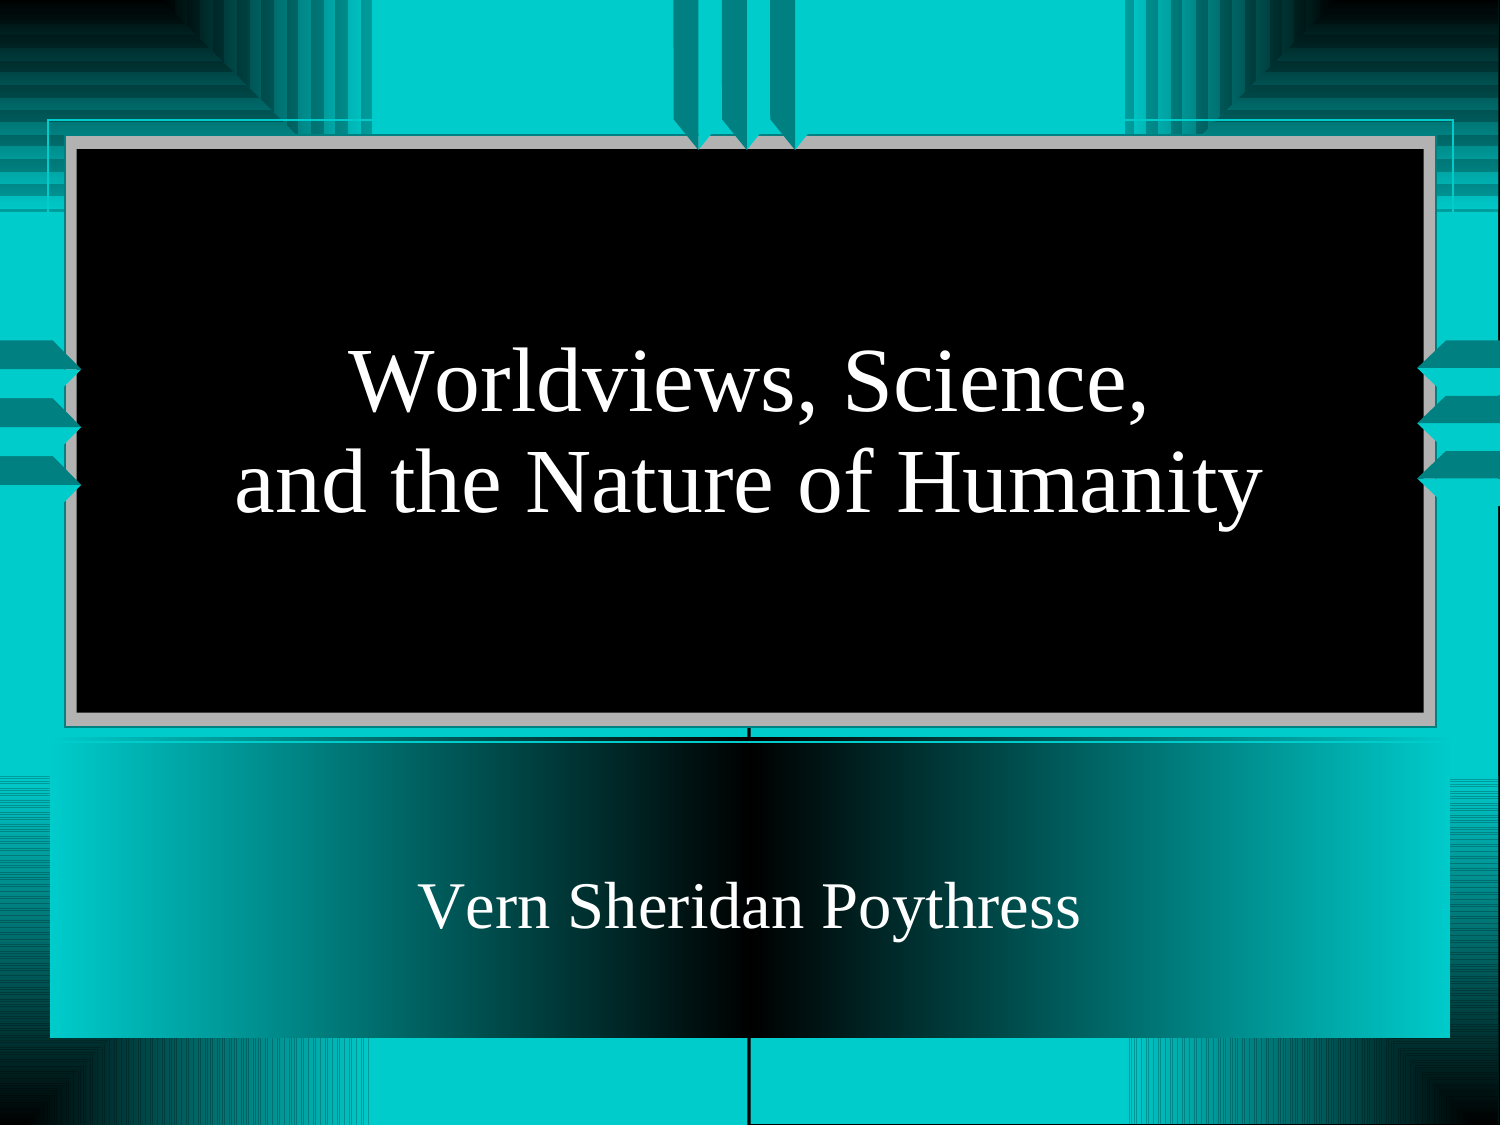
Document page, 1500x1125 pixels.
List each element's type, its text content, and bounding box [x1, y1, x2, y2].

subtitle Vern Sheridan Poythress [225, 762, 1276, 1051]
title Worldviews, Science, and the Nature of Humanity [112, 322, 1388, 541]
